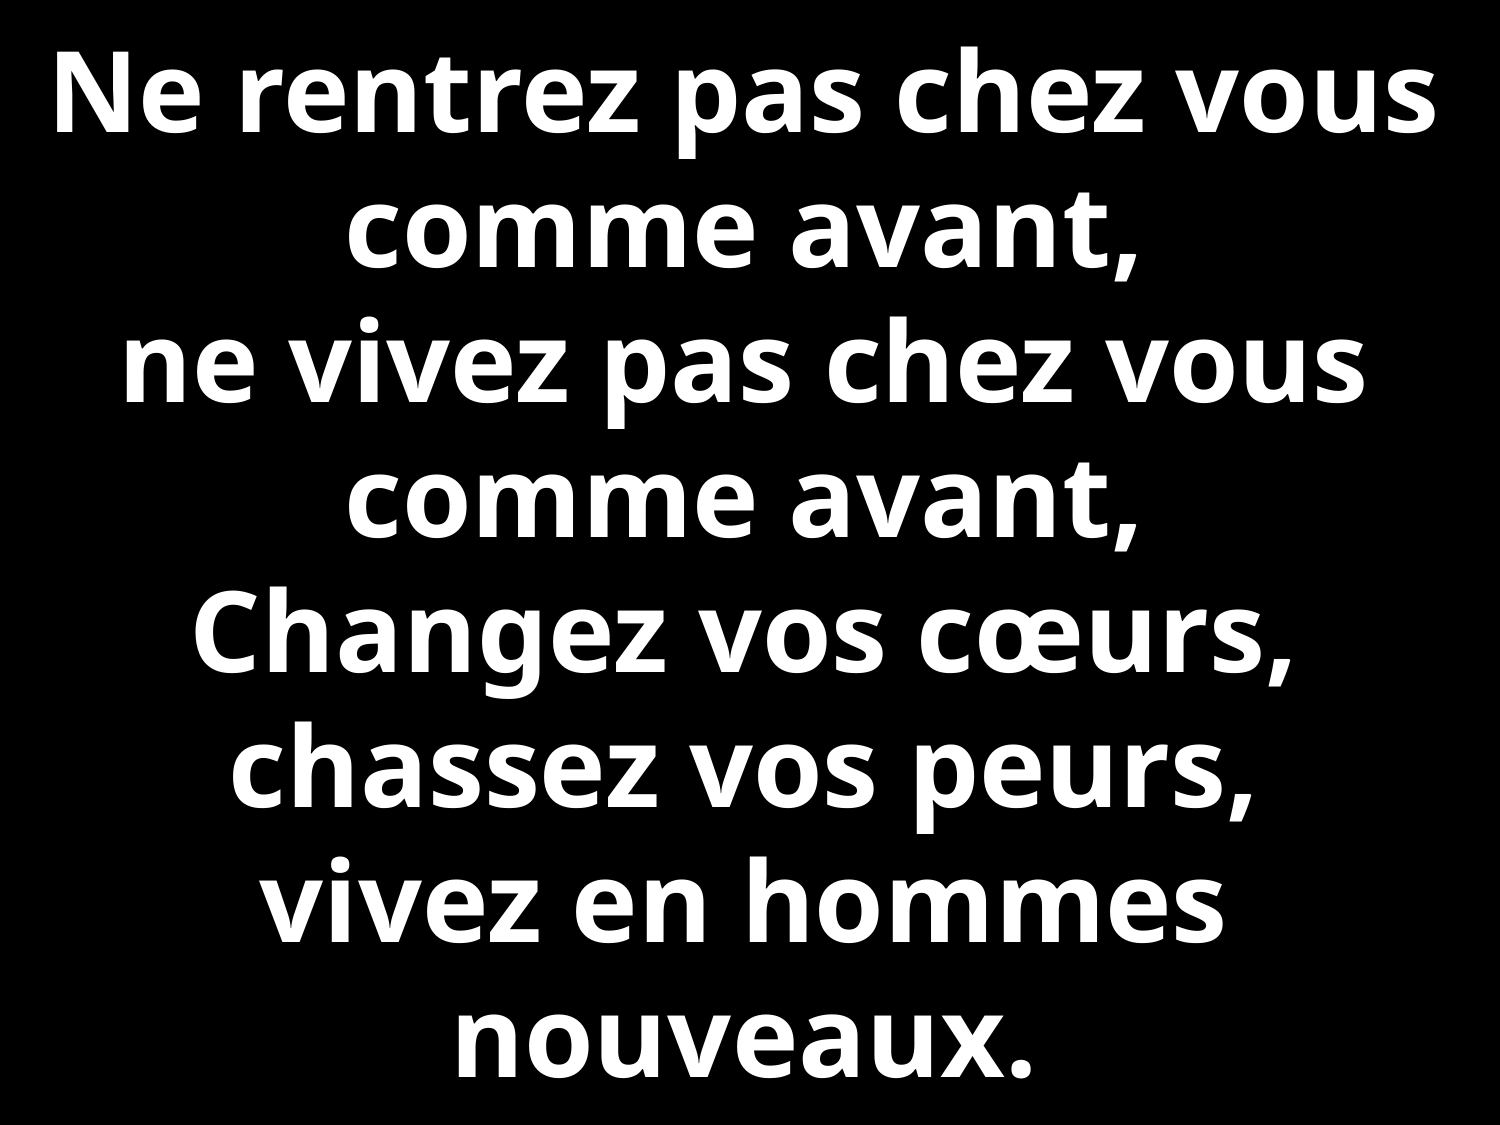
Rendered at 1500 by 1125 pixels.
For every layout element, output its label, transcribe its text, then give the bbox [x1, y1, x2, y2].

title Ne rentrez pas chez vous comme avant, ne vivez pas chez vous comme avant, Changez vos cœurs, chassez vos peurs, vivez en hommes nouveaux. [23, 12, 1465, 993]
